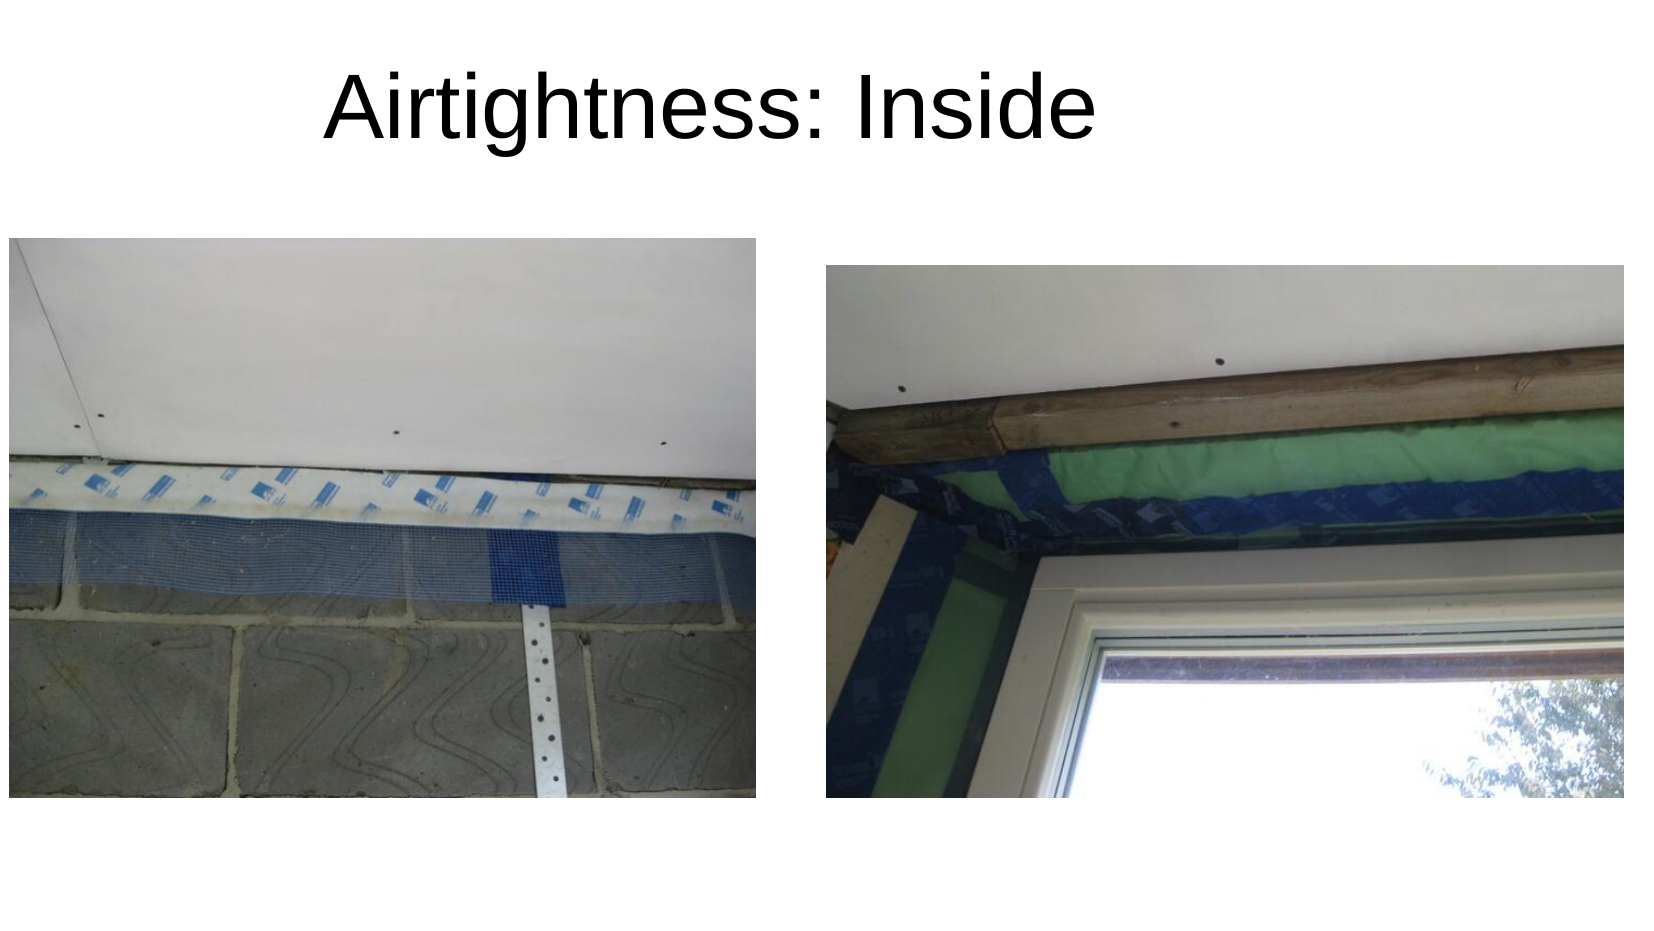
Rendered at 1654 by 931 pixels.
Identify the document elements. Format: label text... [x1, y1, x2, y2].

title Airtightness: Inside [206, 29, 1217, 185]
picture [826, 265, 1624, 798]
picture [9, 238, 756, 798]
